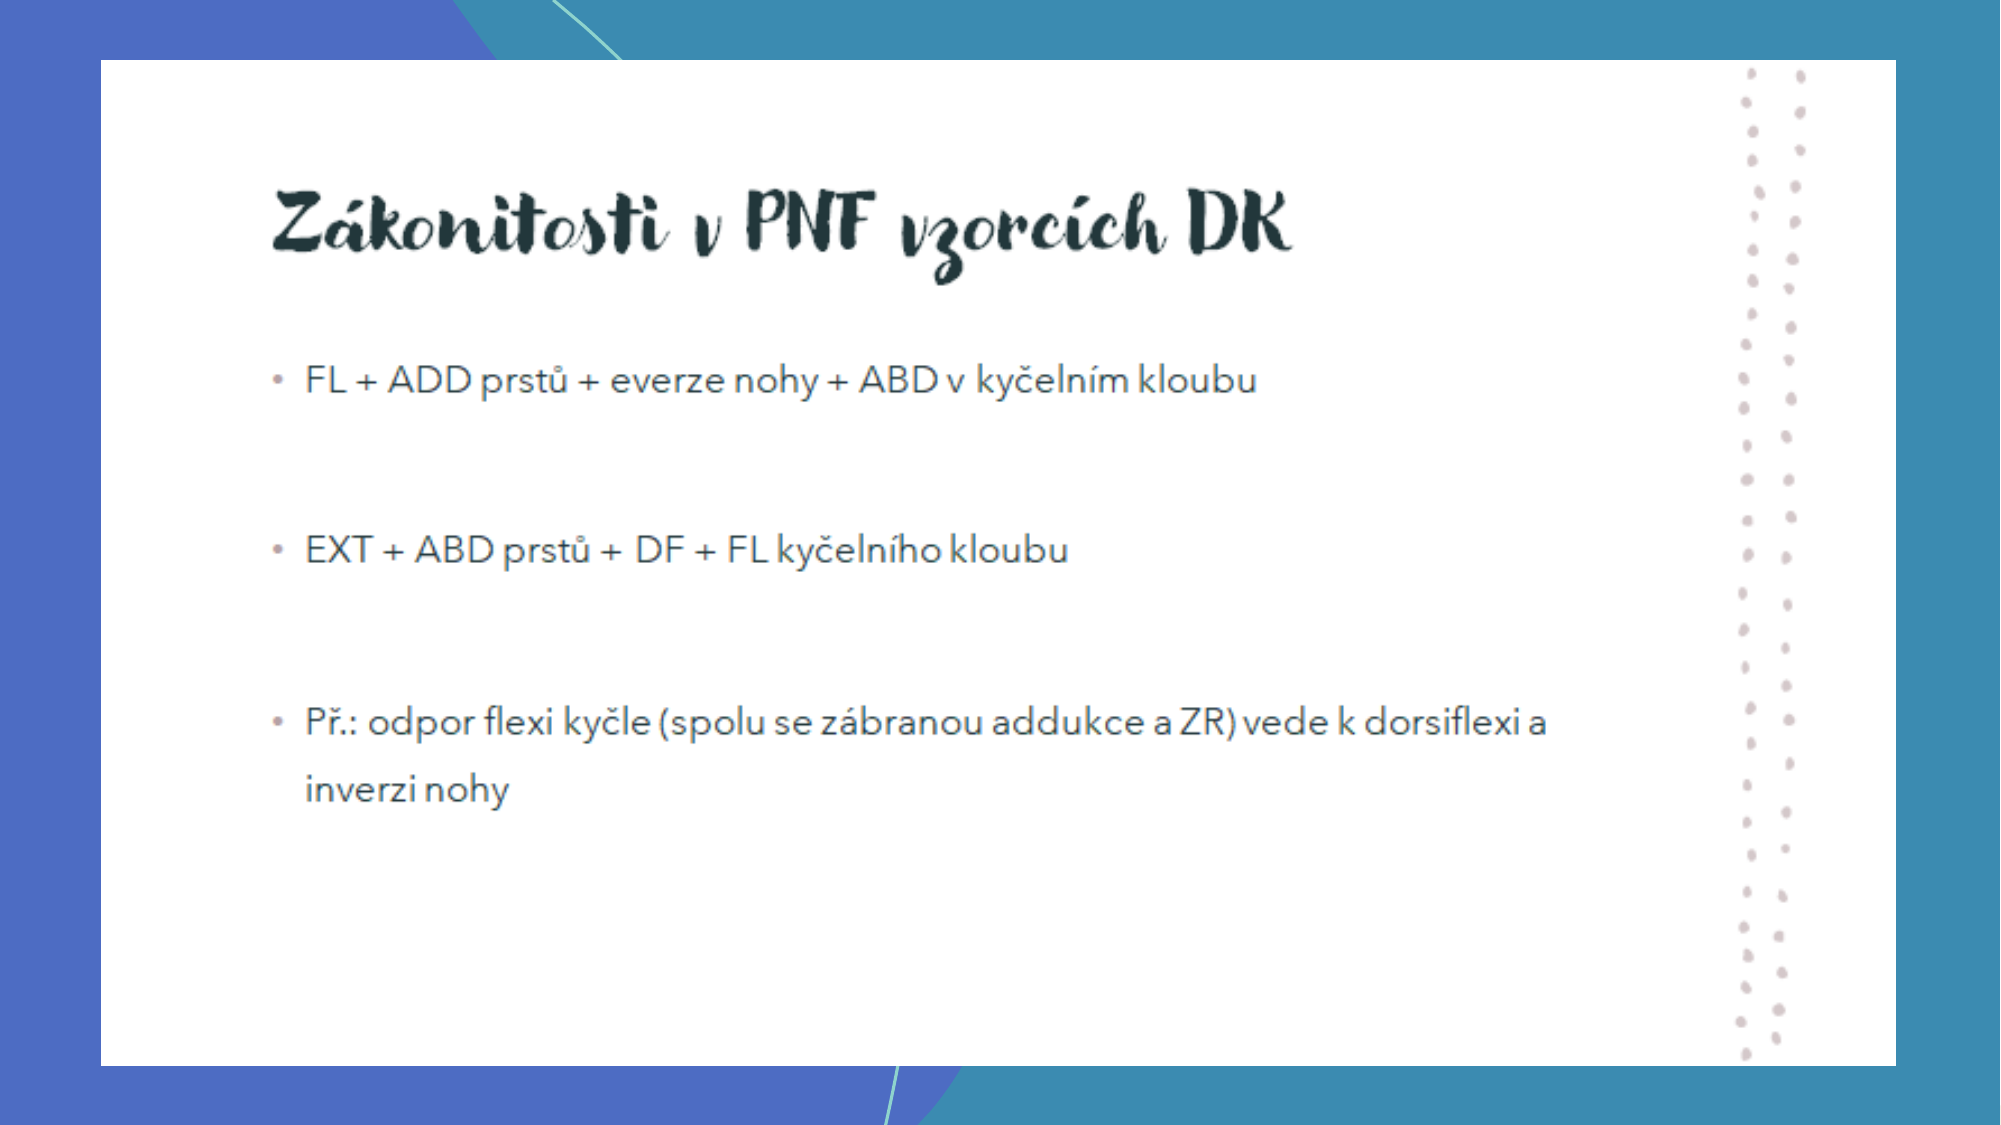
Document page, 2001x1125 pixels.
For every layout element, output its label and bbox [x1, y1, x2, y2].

text_box [557, 0, 2000, 1125]
picture [101, 60, 1896, 1066]
text_box [0, 0, 896, 1125]
